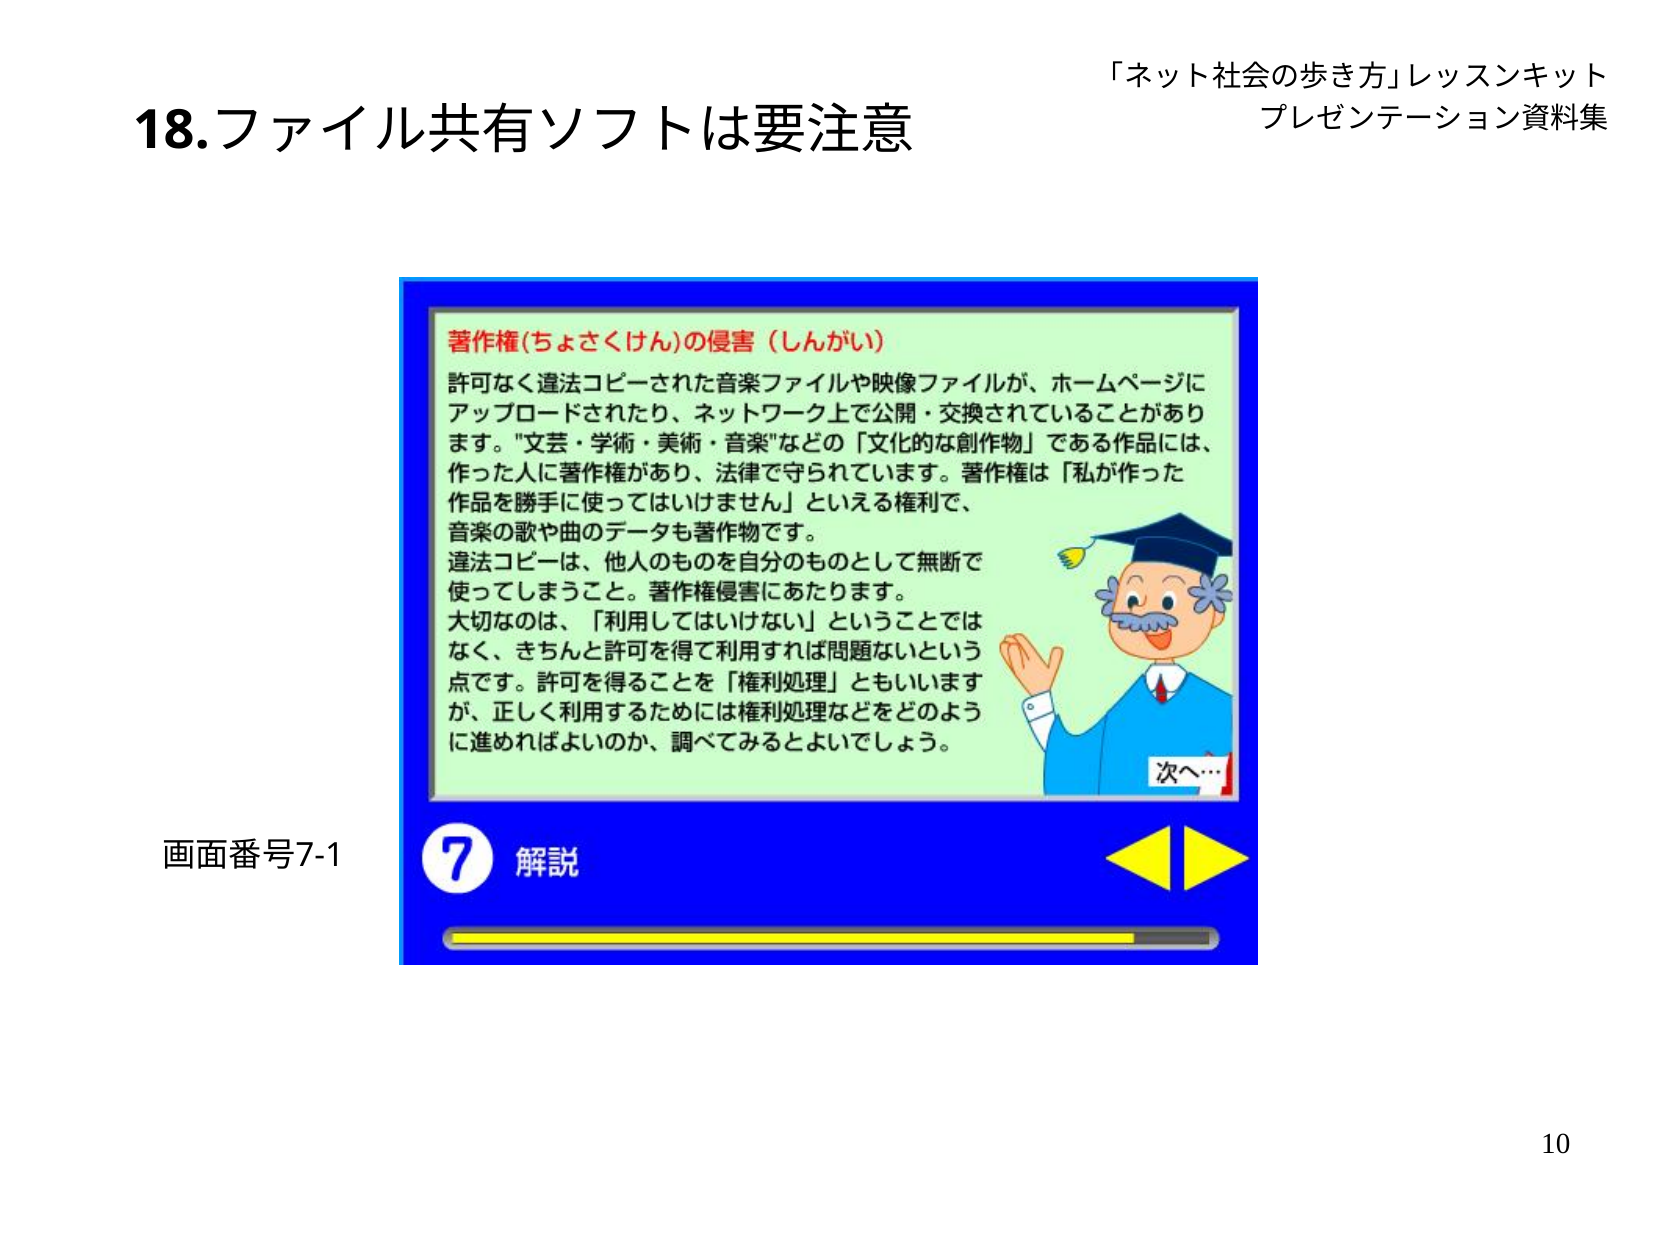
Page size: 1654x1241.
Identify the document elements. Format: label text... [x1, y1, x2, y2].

text_box 18.ファイル共有ソフトは要注意 [118, 88, 1241, 169]
text_box 「ネット社会の歩き方」レッスンキットプレゼンテーション資料集 [1062, 44, 1625, 145]
text_box 画面番号7-1 [147, 826, 384, 882]
picture [399, 277, 1258, 965]
